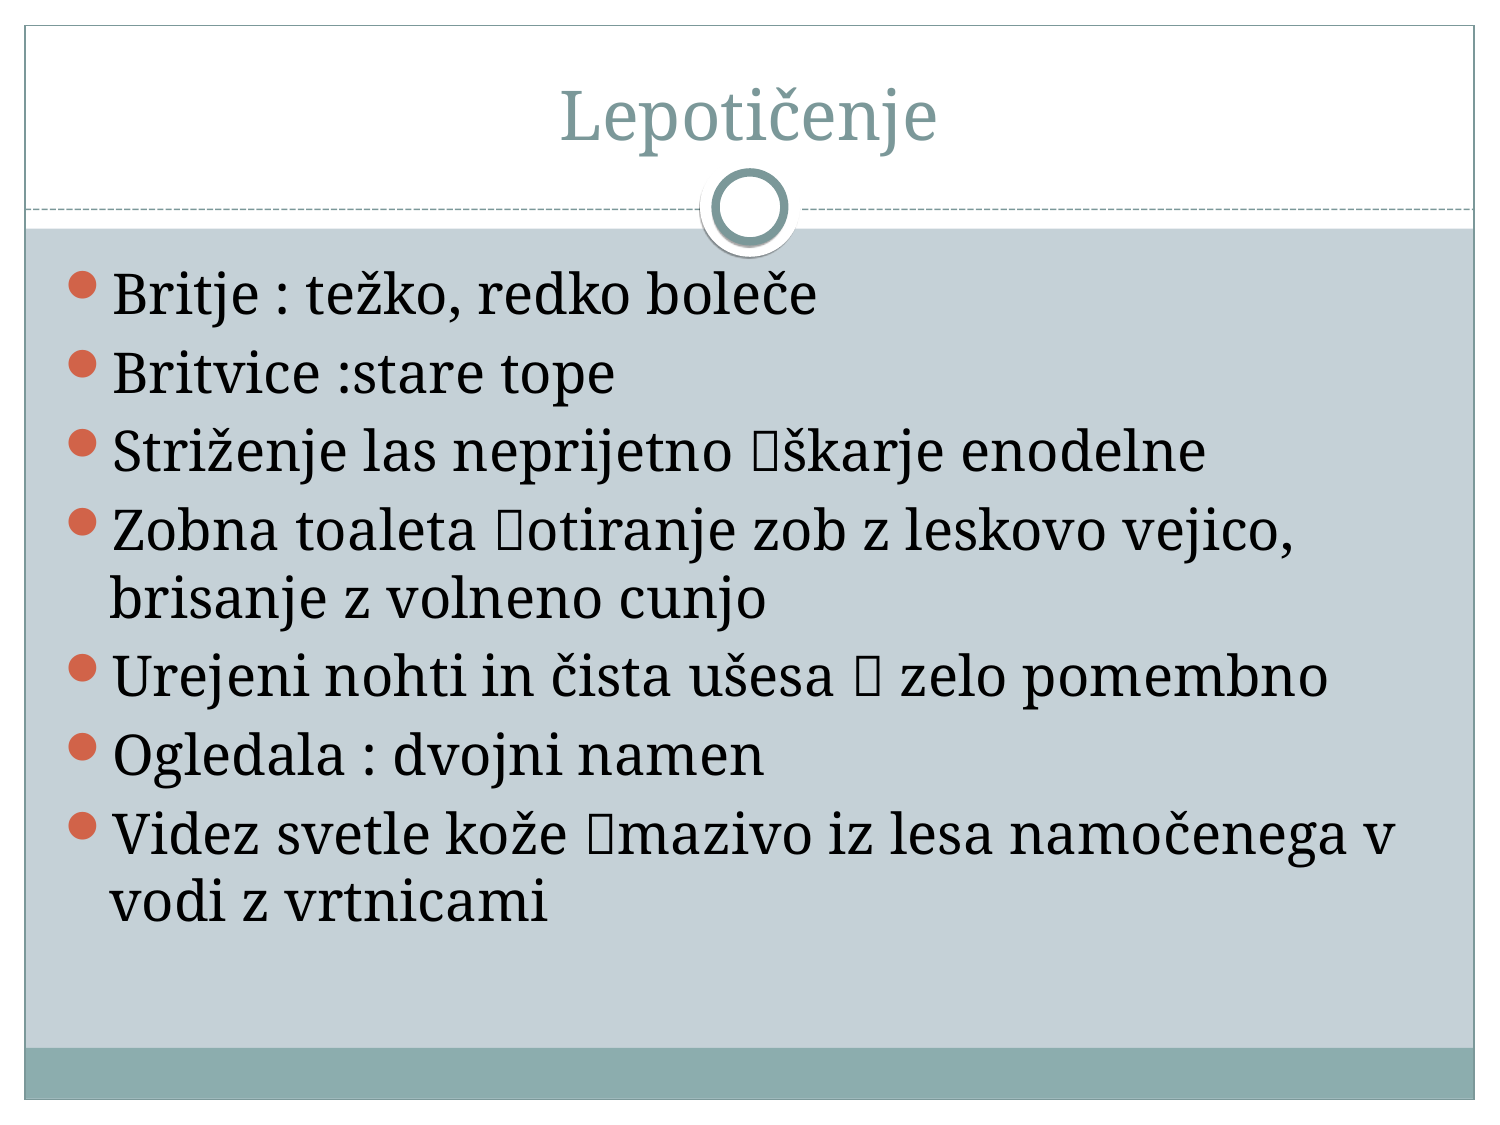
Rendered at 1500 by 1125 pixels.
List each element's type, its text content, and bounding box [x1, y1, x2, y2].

title Lepotičenje [49, 37, 1450, 162]
list Britje : težko, redko boleče Britvice :stare tope Striženje las neprijetno škarje enodelne Zobna toaleta otiranje zob z leskovo vejico, brisanje z volneno cunjo Urejeni nohti in čista ušesa  zelo pomembno Ogledala : dvojni namen Videz svetle kože mazivo iz lesa namočenega v vodi z vrtnicami [49, 250, 1445, 1001]
